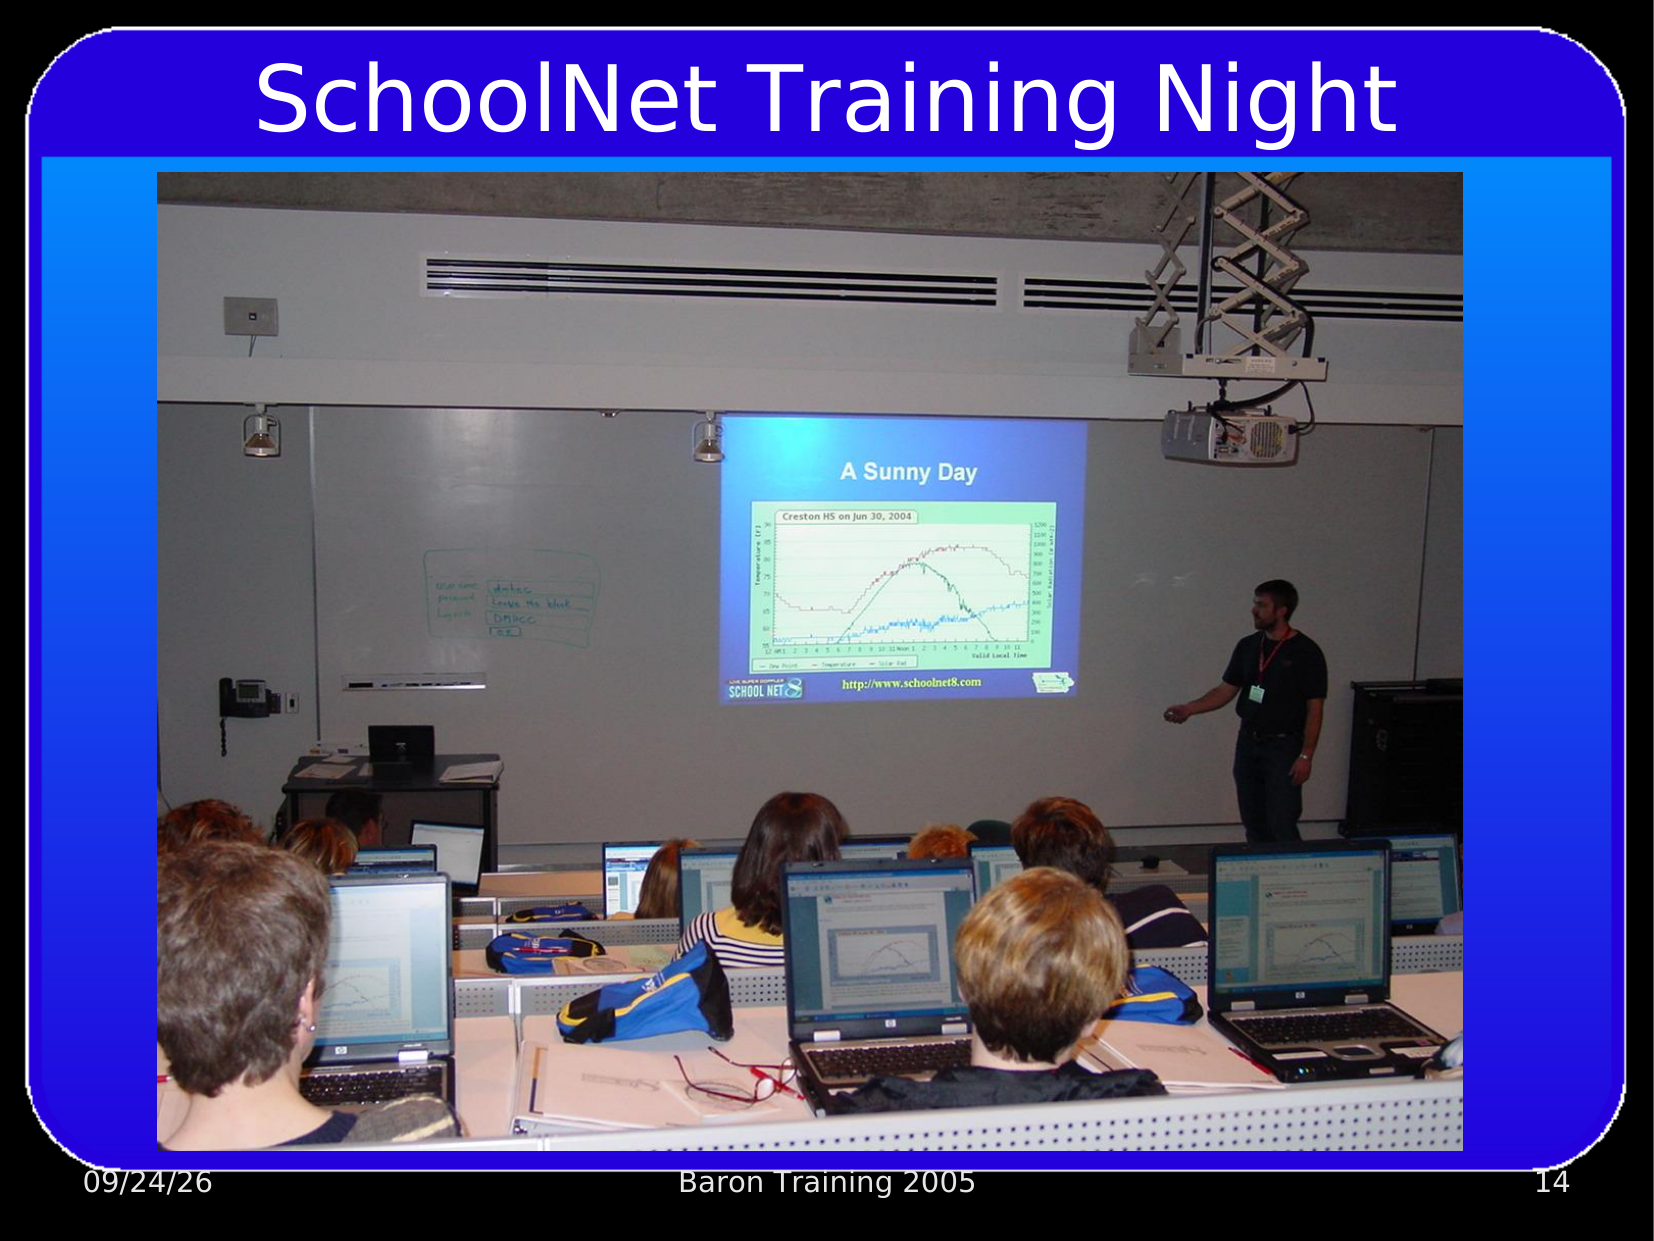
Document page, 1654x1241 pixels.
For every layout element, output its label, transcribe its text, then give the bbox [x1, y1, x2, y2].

picture [0, 0, 1654, 1241]
title SchoolNet Training Night [82, 46, 1571, 154]
